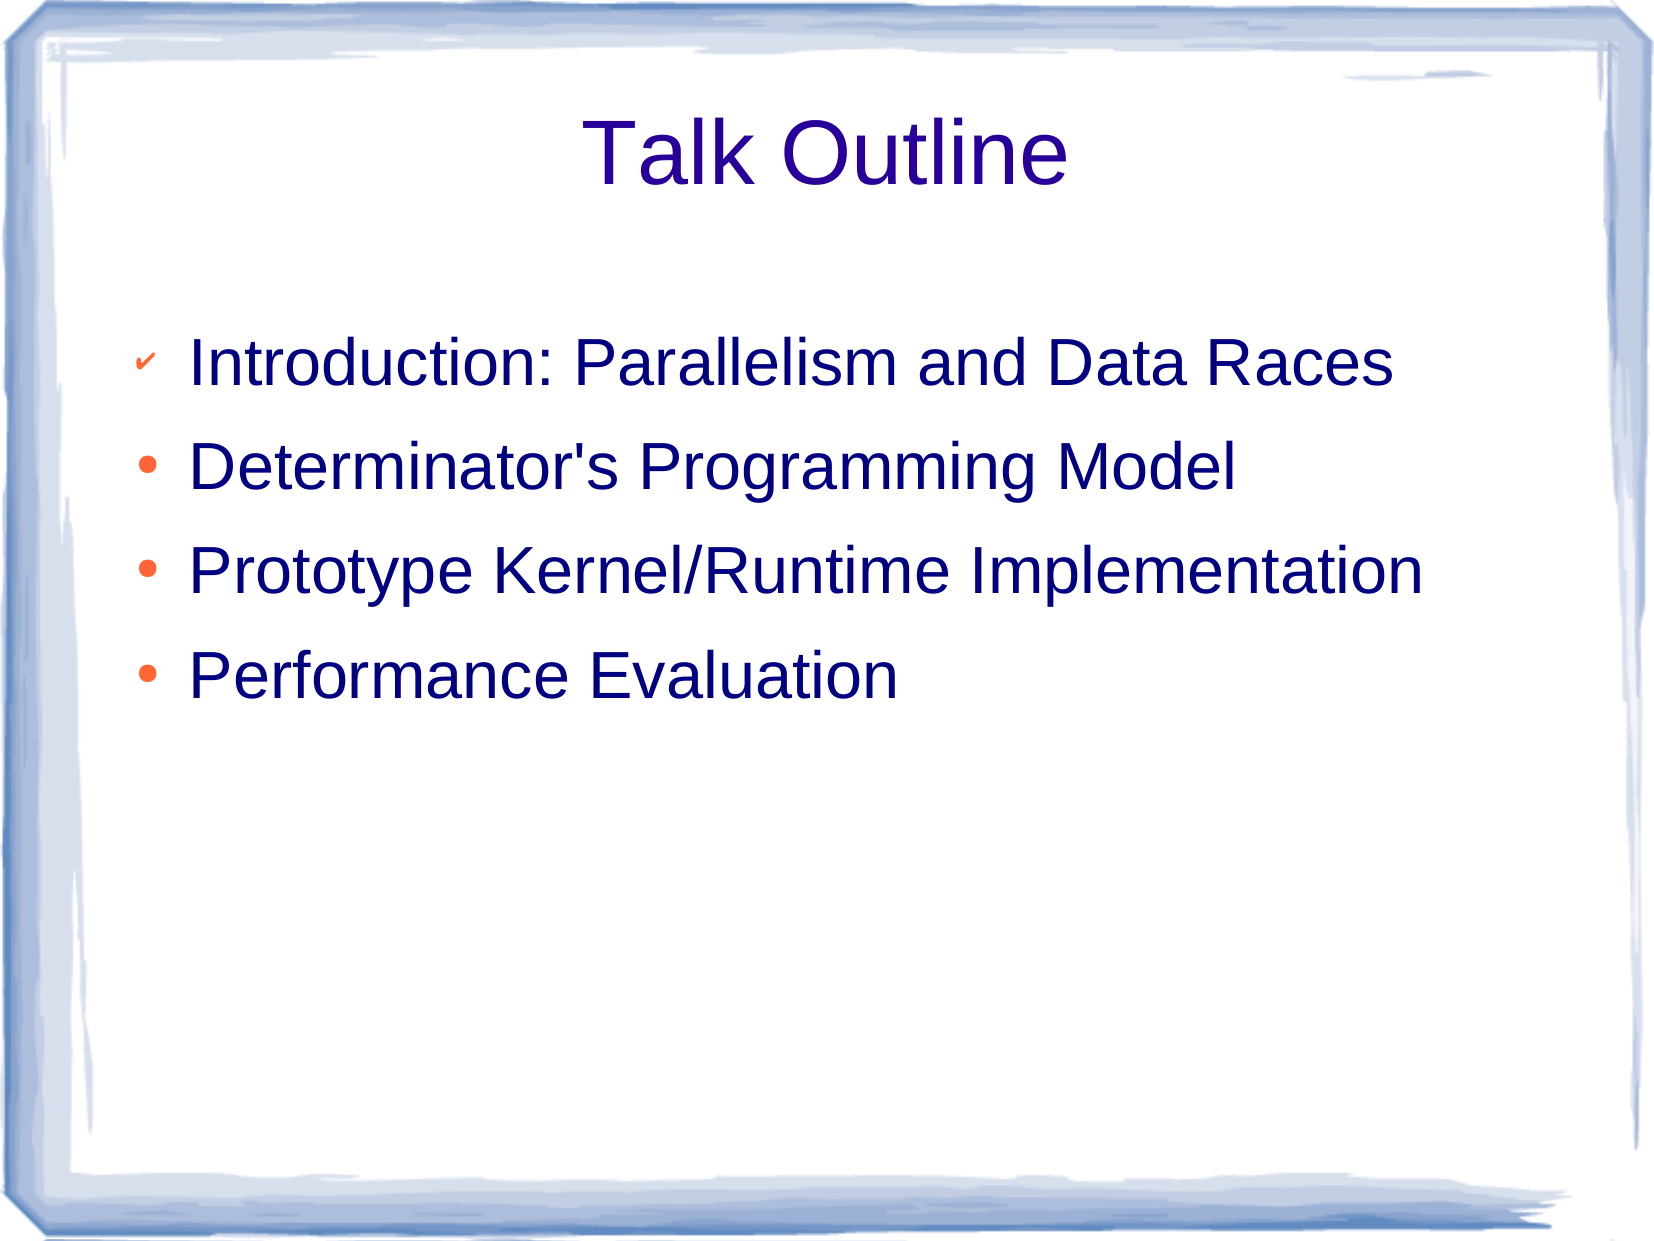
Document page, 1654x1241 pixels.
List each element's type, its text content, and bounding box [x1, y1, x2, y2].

picture [0, 0, 1654, 1241]
title Talk Outline [82, 56, 1571, 250]
list Introduction: Parallelism and Data Races Determinator's Programming Model Prototype Kernel/Runtime Implementation Performance Evaluation [118, 324, 1571, 990]
